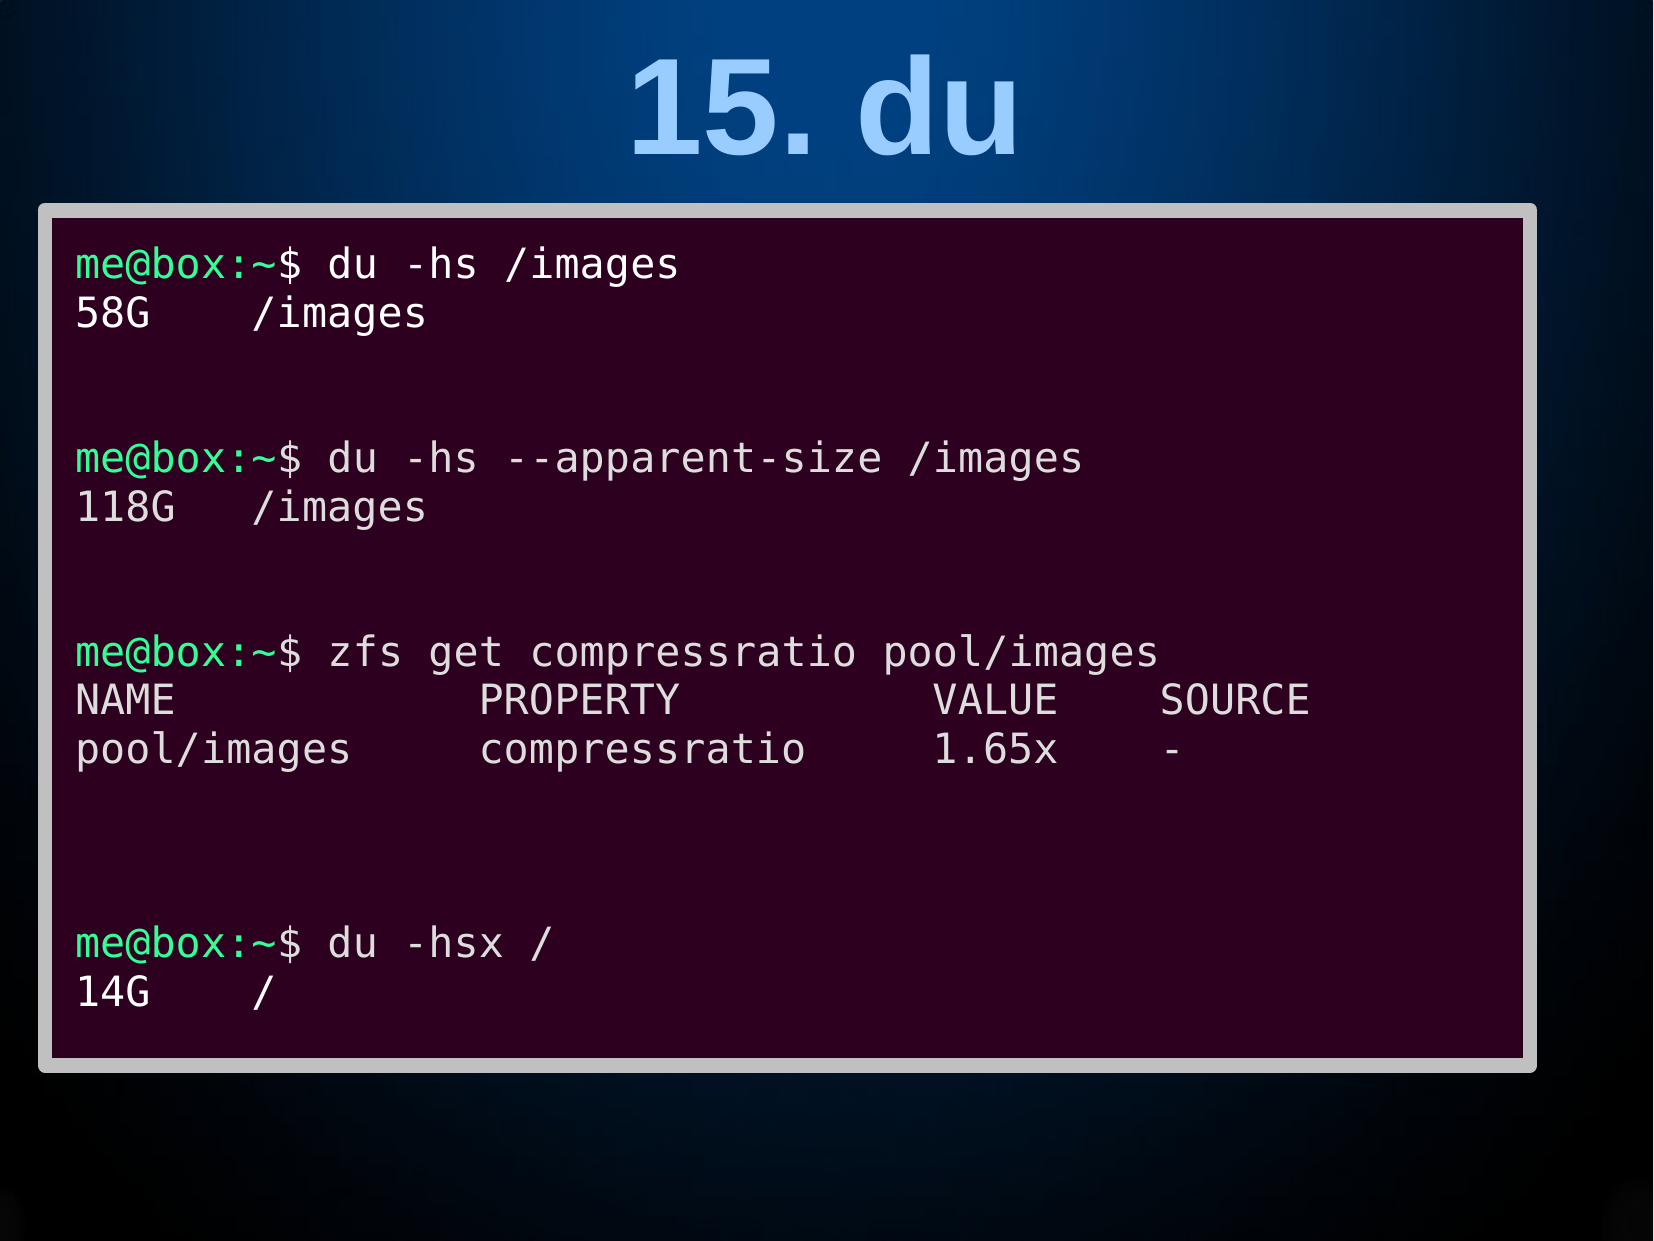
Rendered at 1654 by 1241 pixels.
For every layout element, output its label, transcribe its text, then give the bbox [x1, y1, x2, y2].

list me@box:~$ du -hs /images 58G /images me@box:~$ du -hs --apparent-size /images 118G /images me@box:~$ zfs get compressratio pool/images NAME PROPERTY VALUE SOURCE pool/images compressratio 1.65x - me@box:~$ du -hsx / 14G / [45, 210, 1531, 1066]
title 15. du [0, 2, 1651, 211]
picture [0, 0, 1654, 1241]
